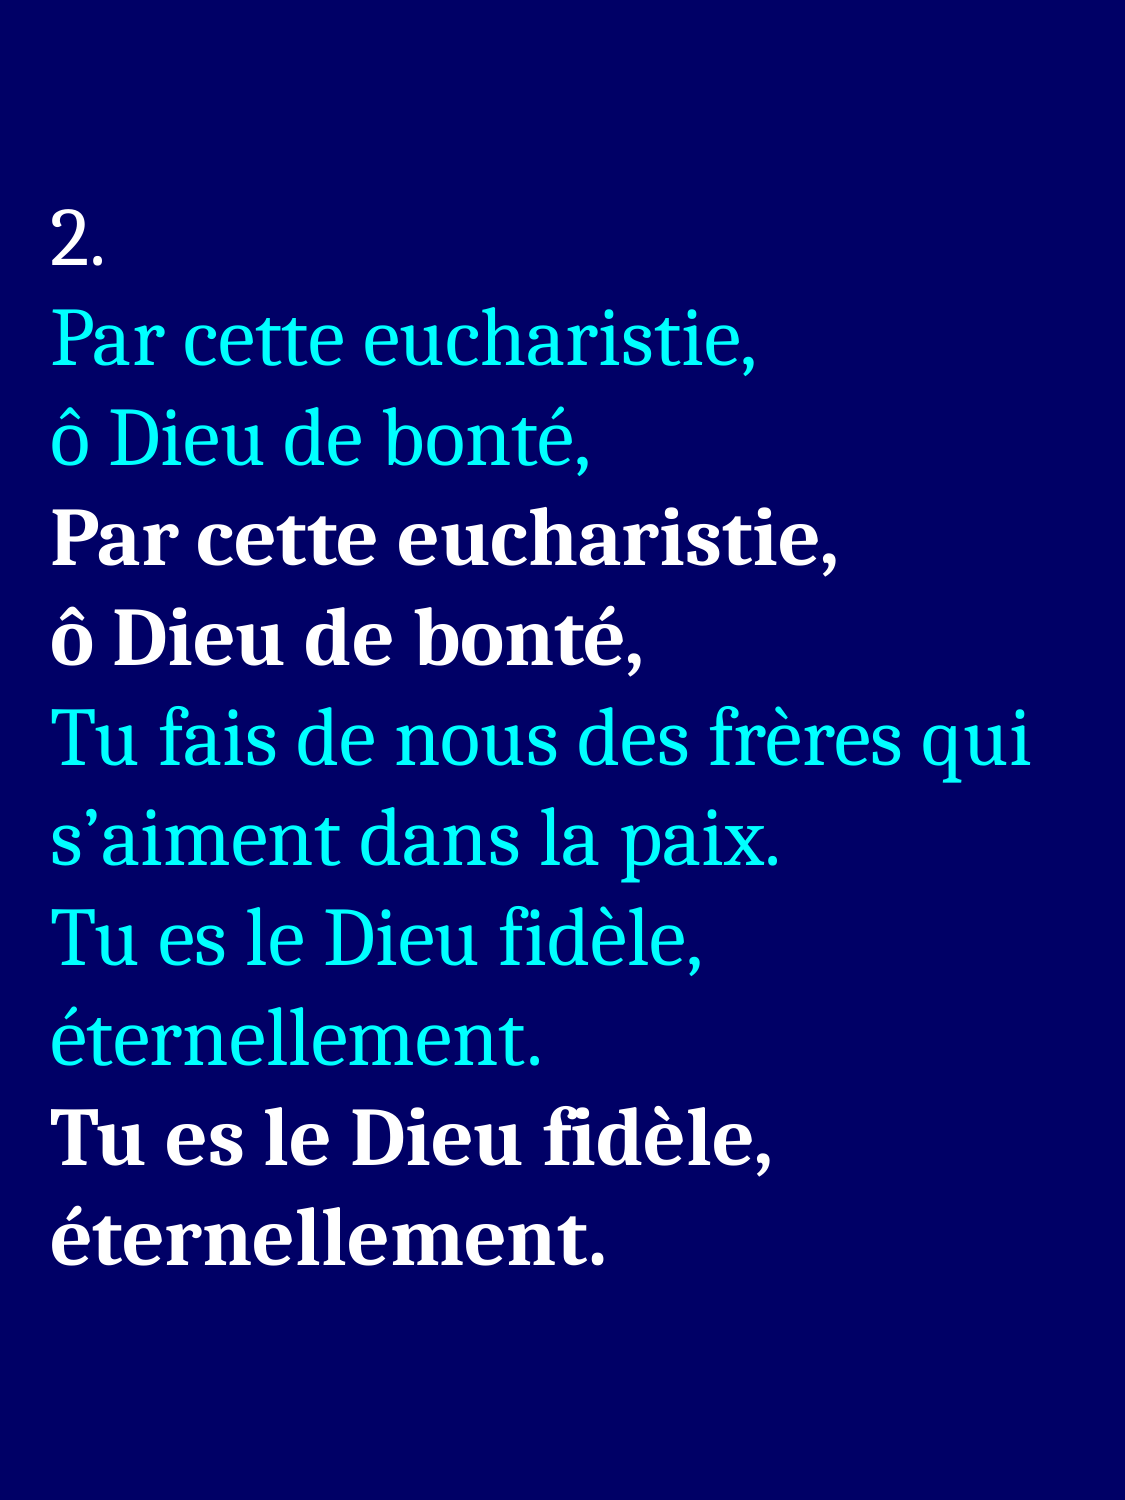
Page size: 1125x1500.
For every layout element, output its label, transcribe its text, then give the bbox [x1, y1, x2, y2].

text_box 2. Par cette eucharistie, ô Dieu de bonté, Par cette eucharistie, ô Dieu de bonté, Tu fais de nous des frères qui s’aiment dans la paix. Tu es le Dieu fidèle, éternellement. Tu es le Dieu fidèle, éternellement. [35, 129, 1125, 1416]
